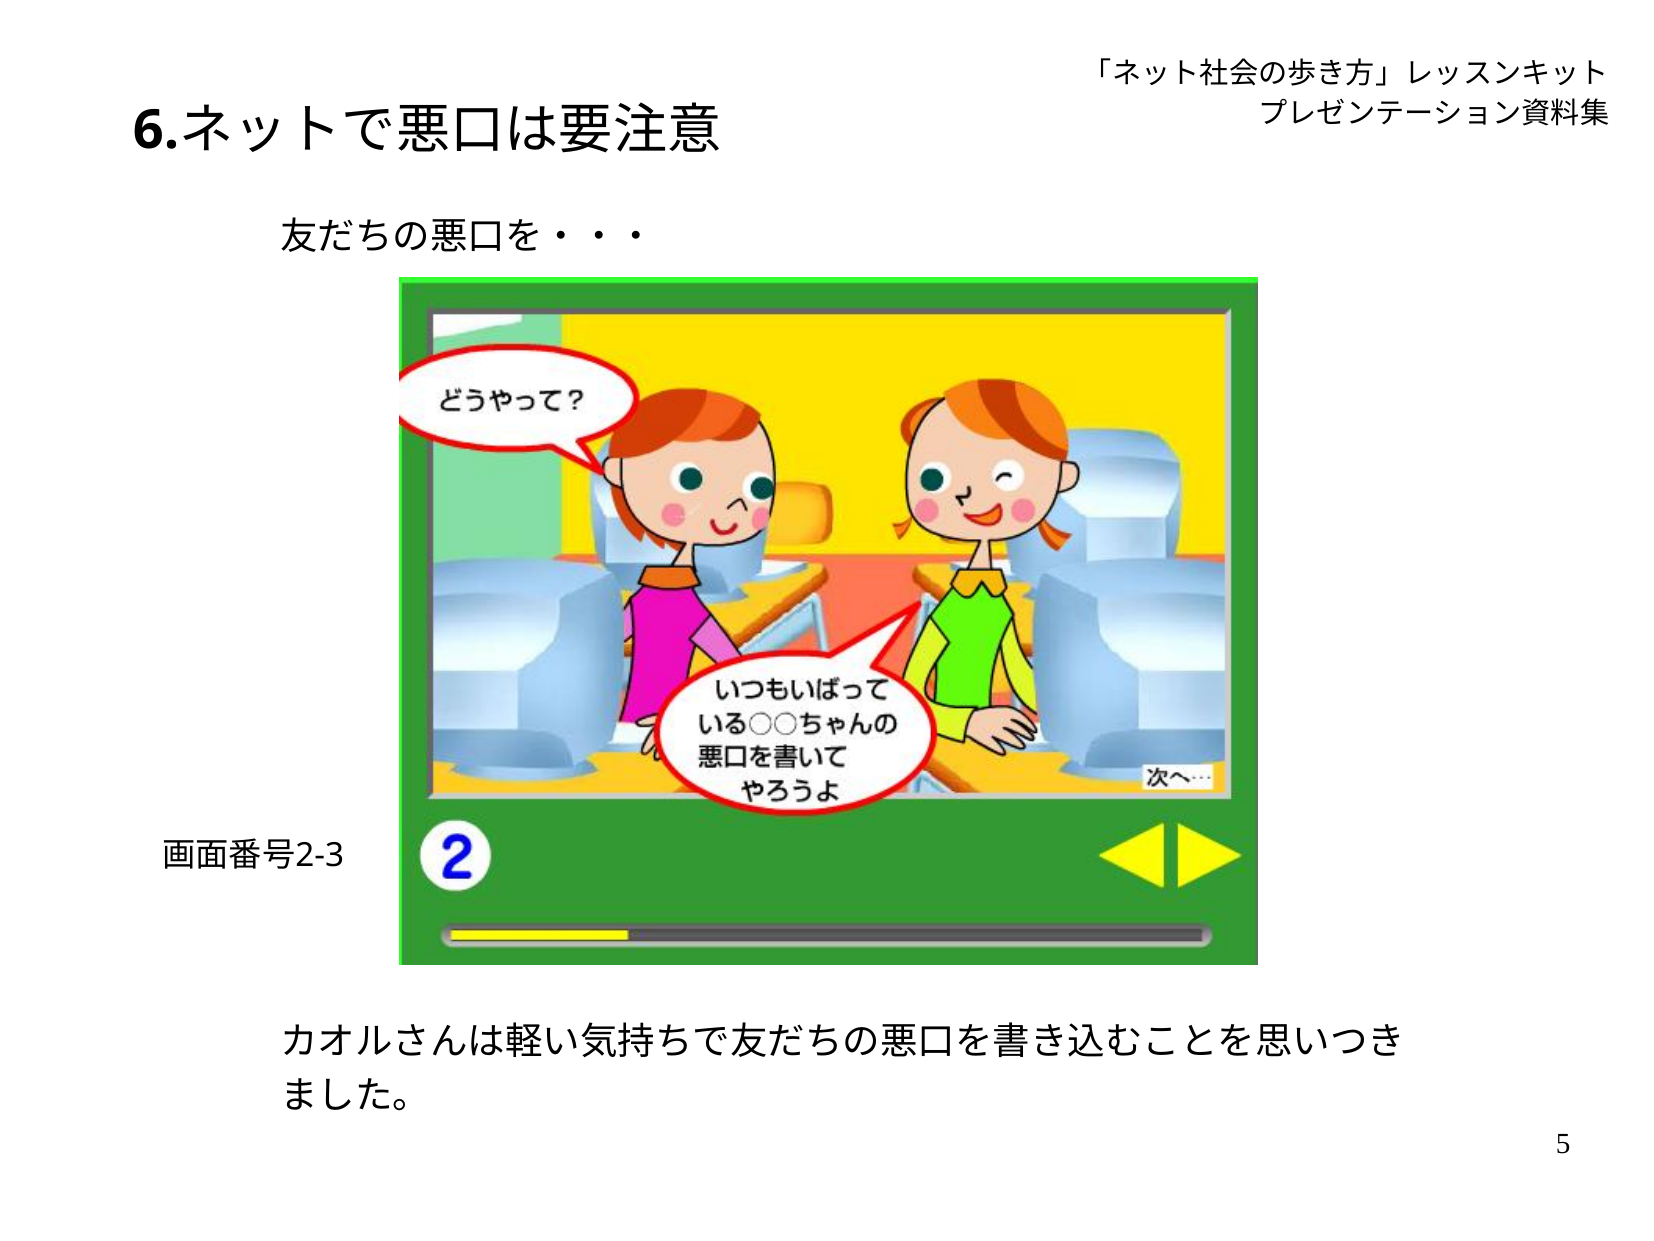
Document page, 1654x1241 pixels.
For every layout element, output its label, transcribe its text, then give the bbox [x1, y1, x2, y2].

text_box 6.ネットで悪口は要注意 [118, 88, 1093, 169]
text_box 友だちの悪口を・・・ [265, 206, 680, 267]
text_box 「ネット社会の歩き方」レッスンキット プレゼンテーション資料集 [1062, 44, 1625, 139]
picture [399, 277, 1258, 965]
text_box カオルさんは軽い気持ちで友だちの悪口を書き込むことを思いつきました。 [265, 1003, 1447, 1128]
text_box 画面番号2-3 [147, 826, 384, 882]
